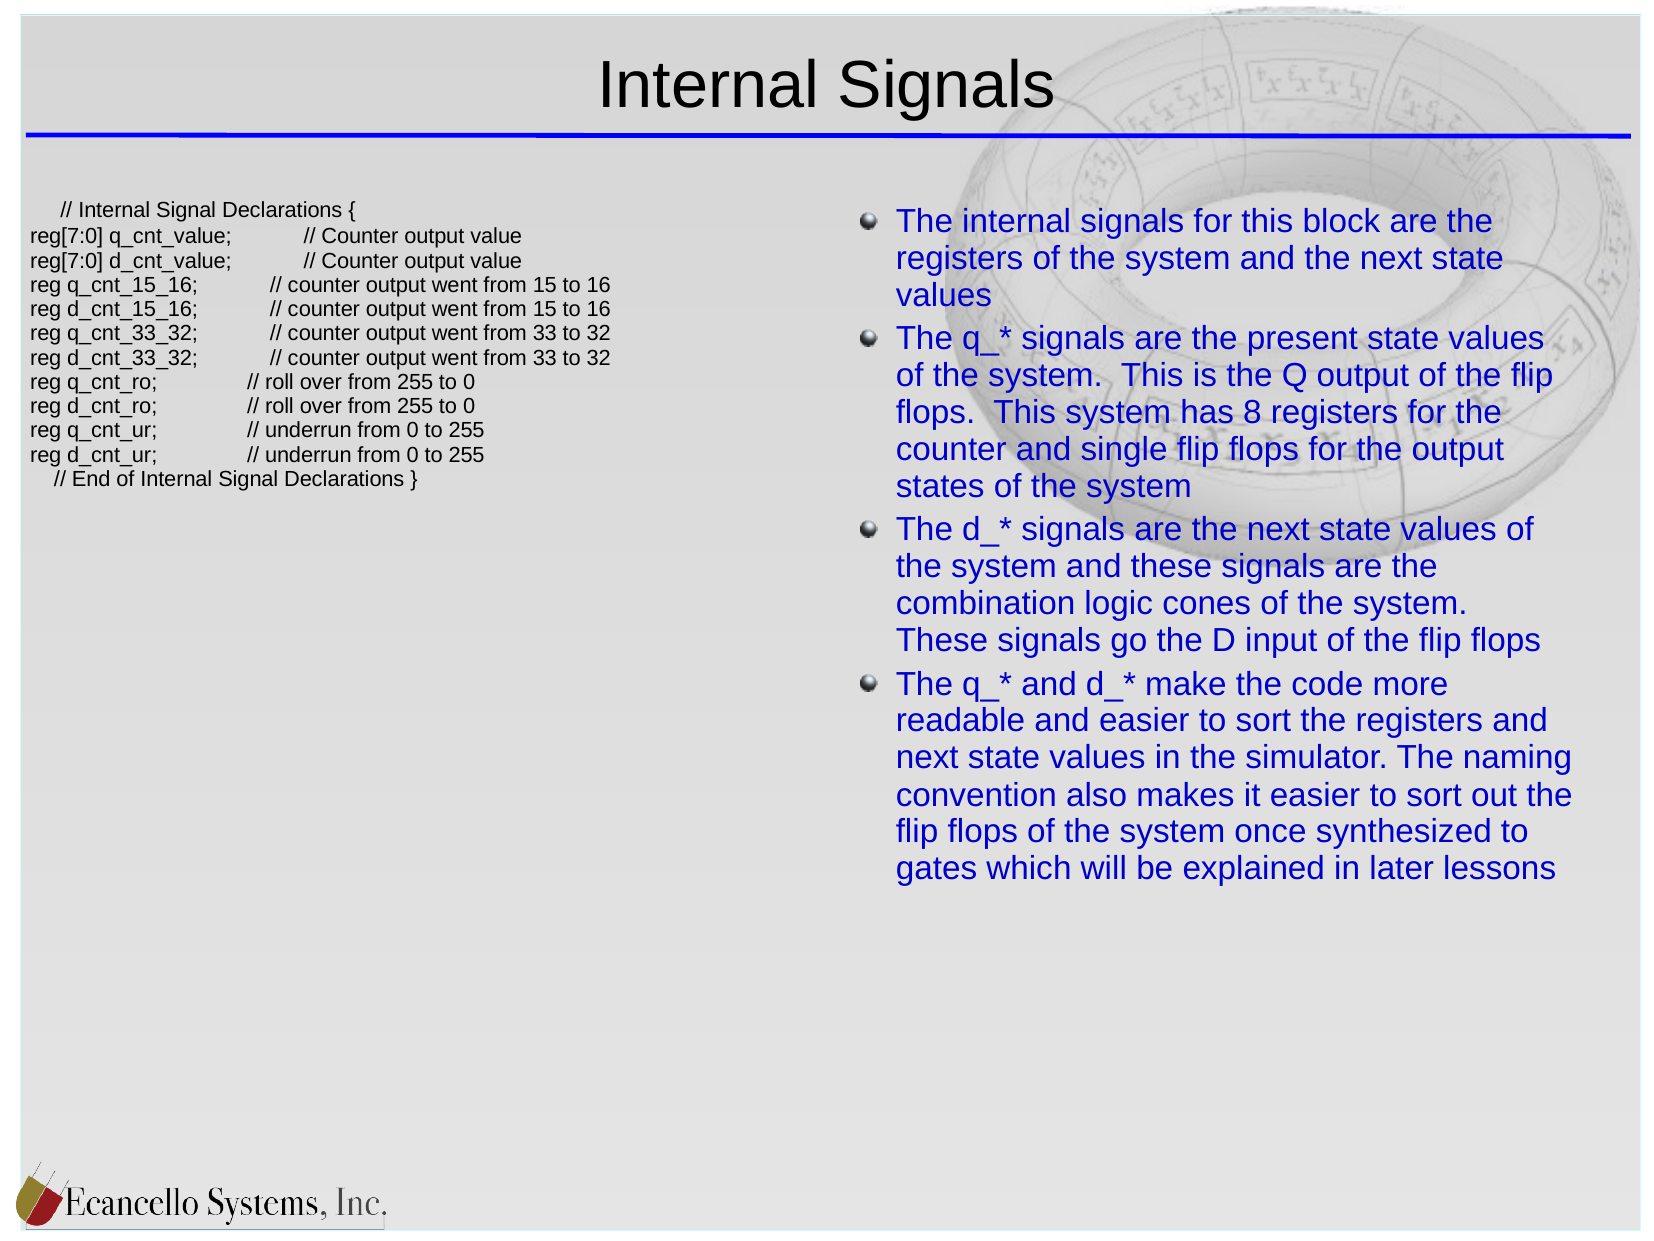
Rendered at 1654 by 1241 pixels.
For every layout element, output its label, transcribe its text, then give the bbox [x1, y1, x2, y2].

picture [945, 5, 1641, 14]
text_box The internal signals for this block are the registers of the system and the next state values The q_* signals are the present state values of the system. This is the Q output of the flip flops. This system has 8 registers for the counter and single flip flops for the output states of the system The d_* signals are the next state values of the system and these signals are the combination logic cones of the system. These signals go the D input of the flip flops The q_* and d_* make the code more readable and easier to sort the registers and next state values in the simulator. The naming convention also makes it easier to sort out the flip flops of the system once synthesized to gates which will be explained in later lessons [795, 149, 1576, 219]
picture [15, 1161, 389, 1230]
